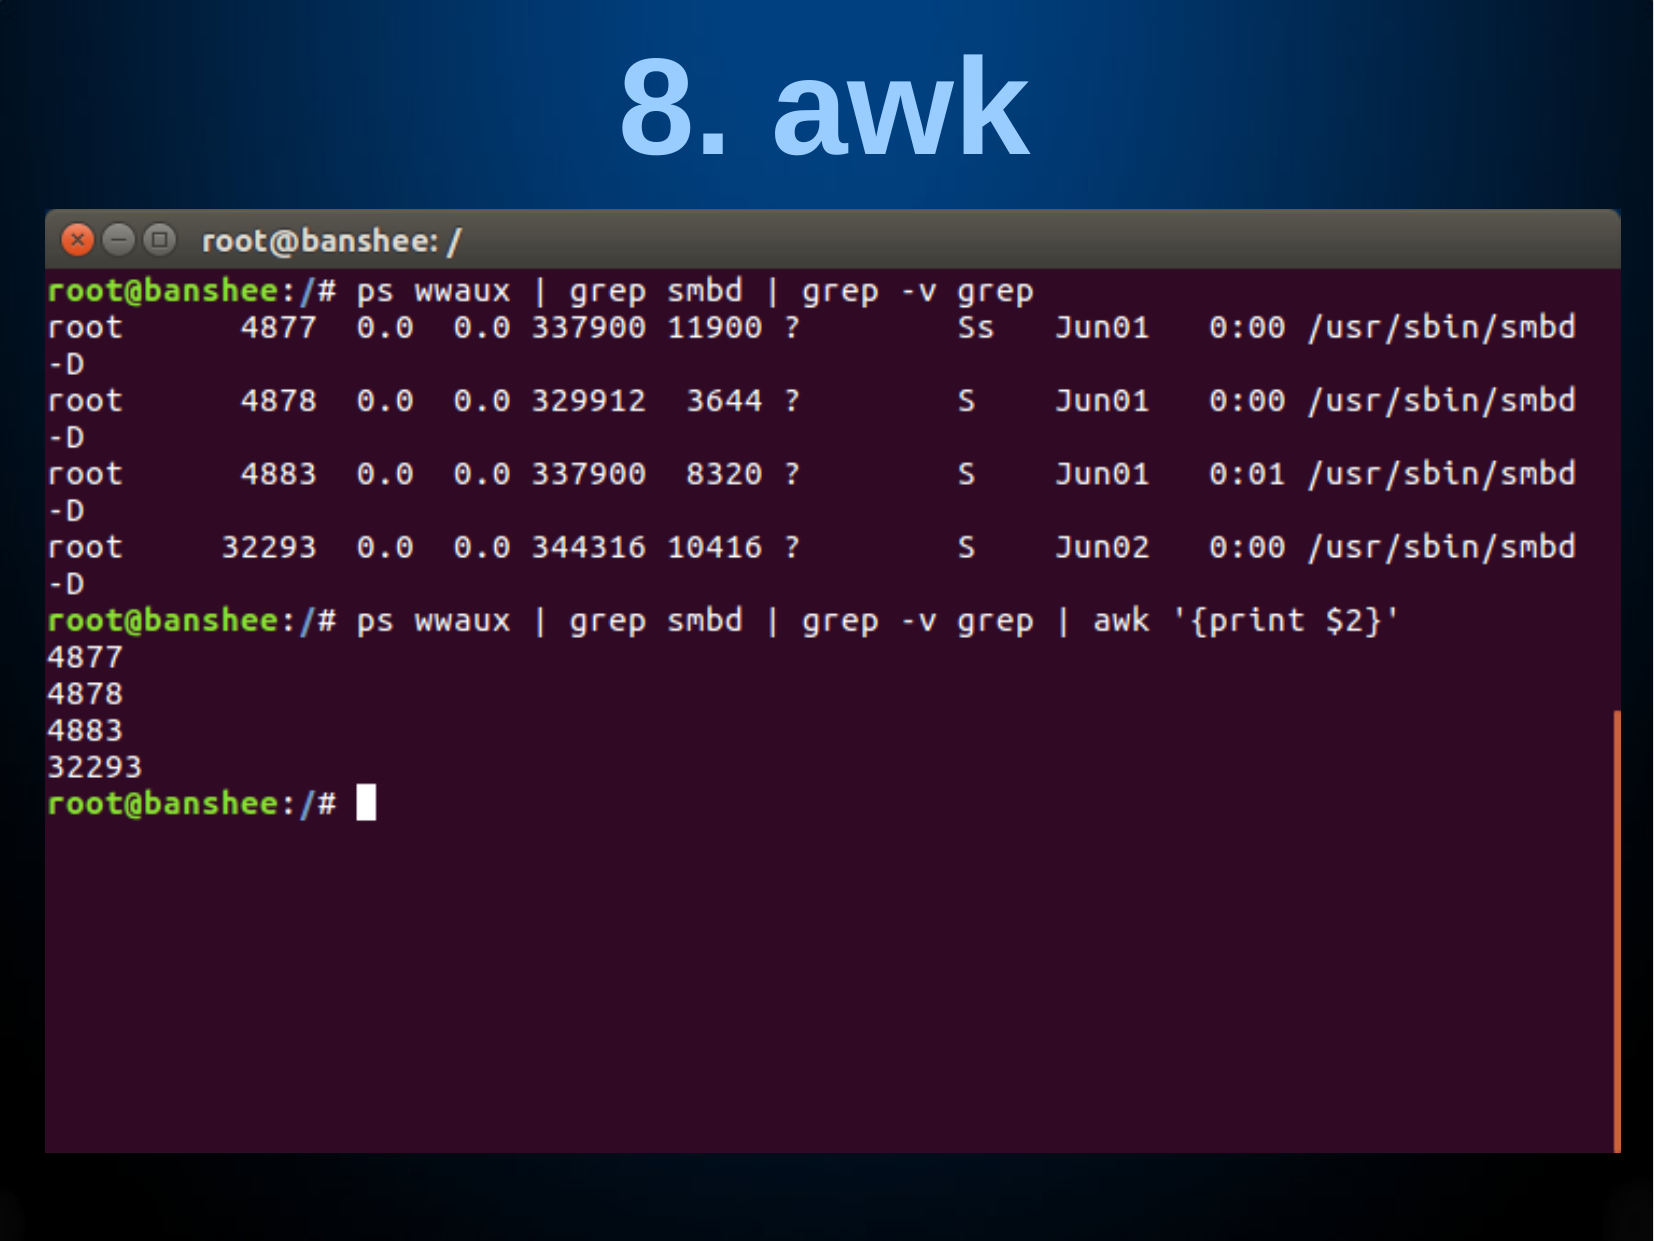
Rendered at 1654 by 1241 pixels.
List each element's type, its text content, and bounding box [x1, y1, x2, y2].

title 8. awk [0, 2, 1651, 211]
picture [0, 0, 1654, 1241]
